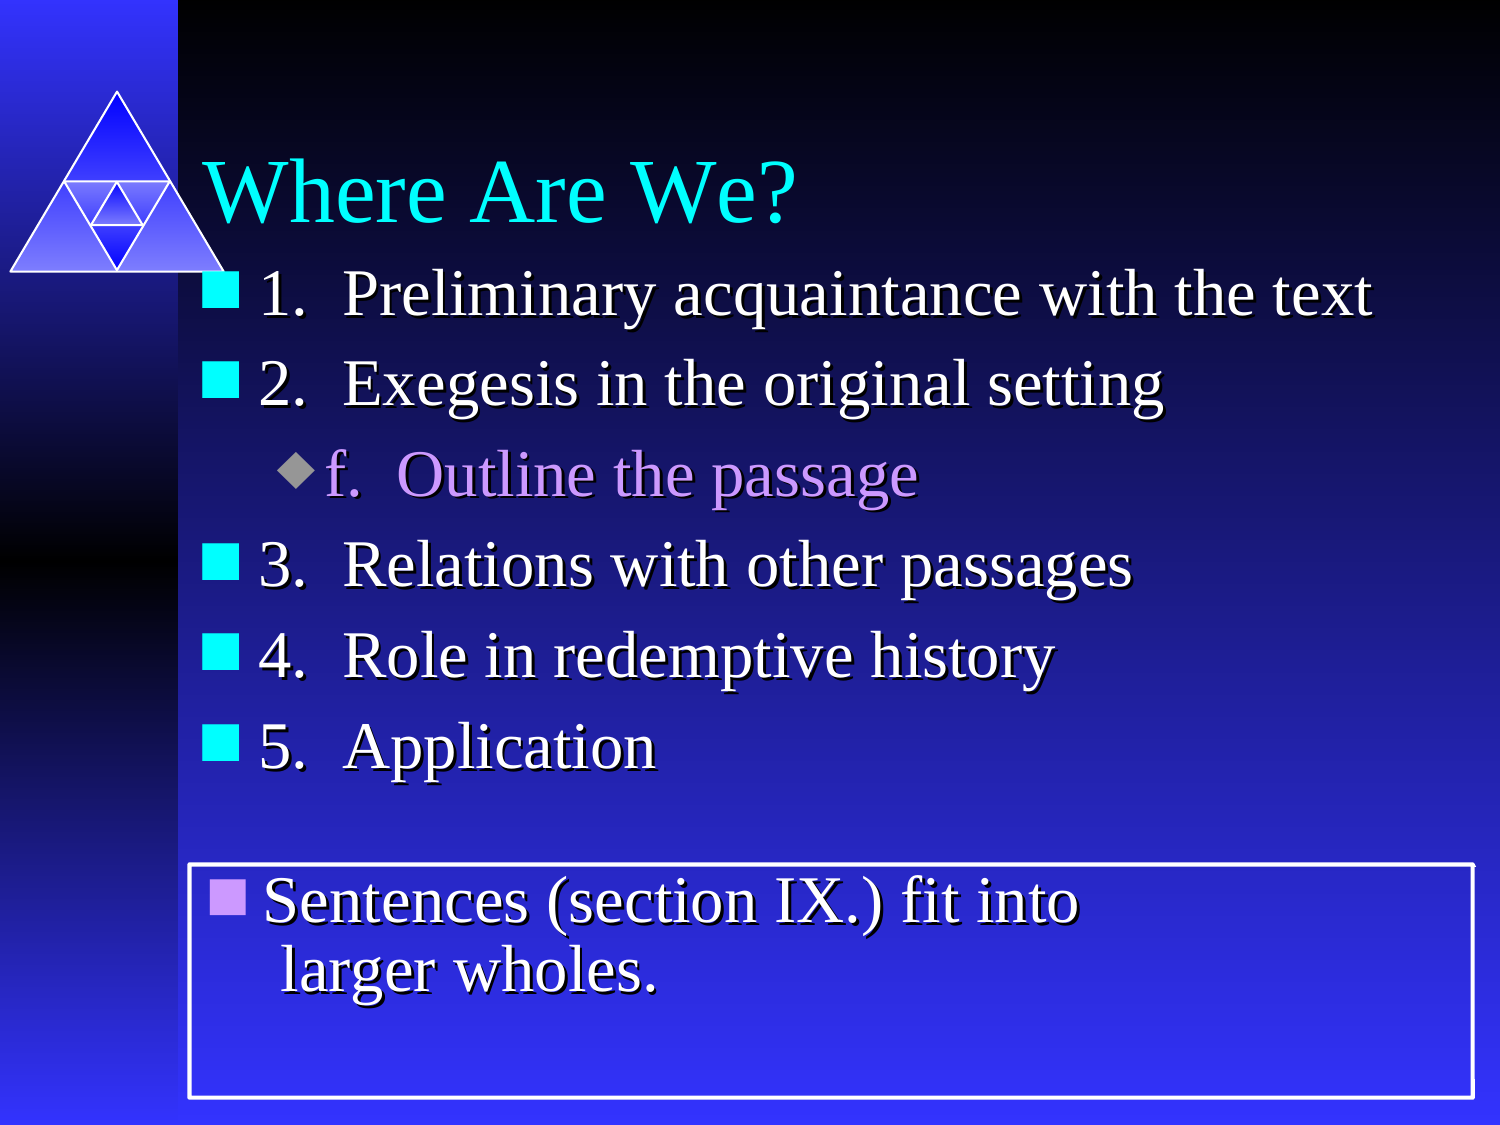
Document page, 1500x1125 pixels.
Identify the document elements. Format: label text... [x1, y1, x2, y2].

list 1. Preliminary acquaintance with the text 2. Exegesis in the original setting f. Outline the passage 3. Relations with other passages 4. Role in redemptive history 5. Application [187, 252, 1463, 863]
title Where Are We? [187, 99, 1463, 252]
text_box Sentences (section IX.) fit into larger wholes. [198, 867, 1470, 1014]
